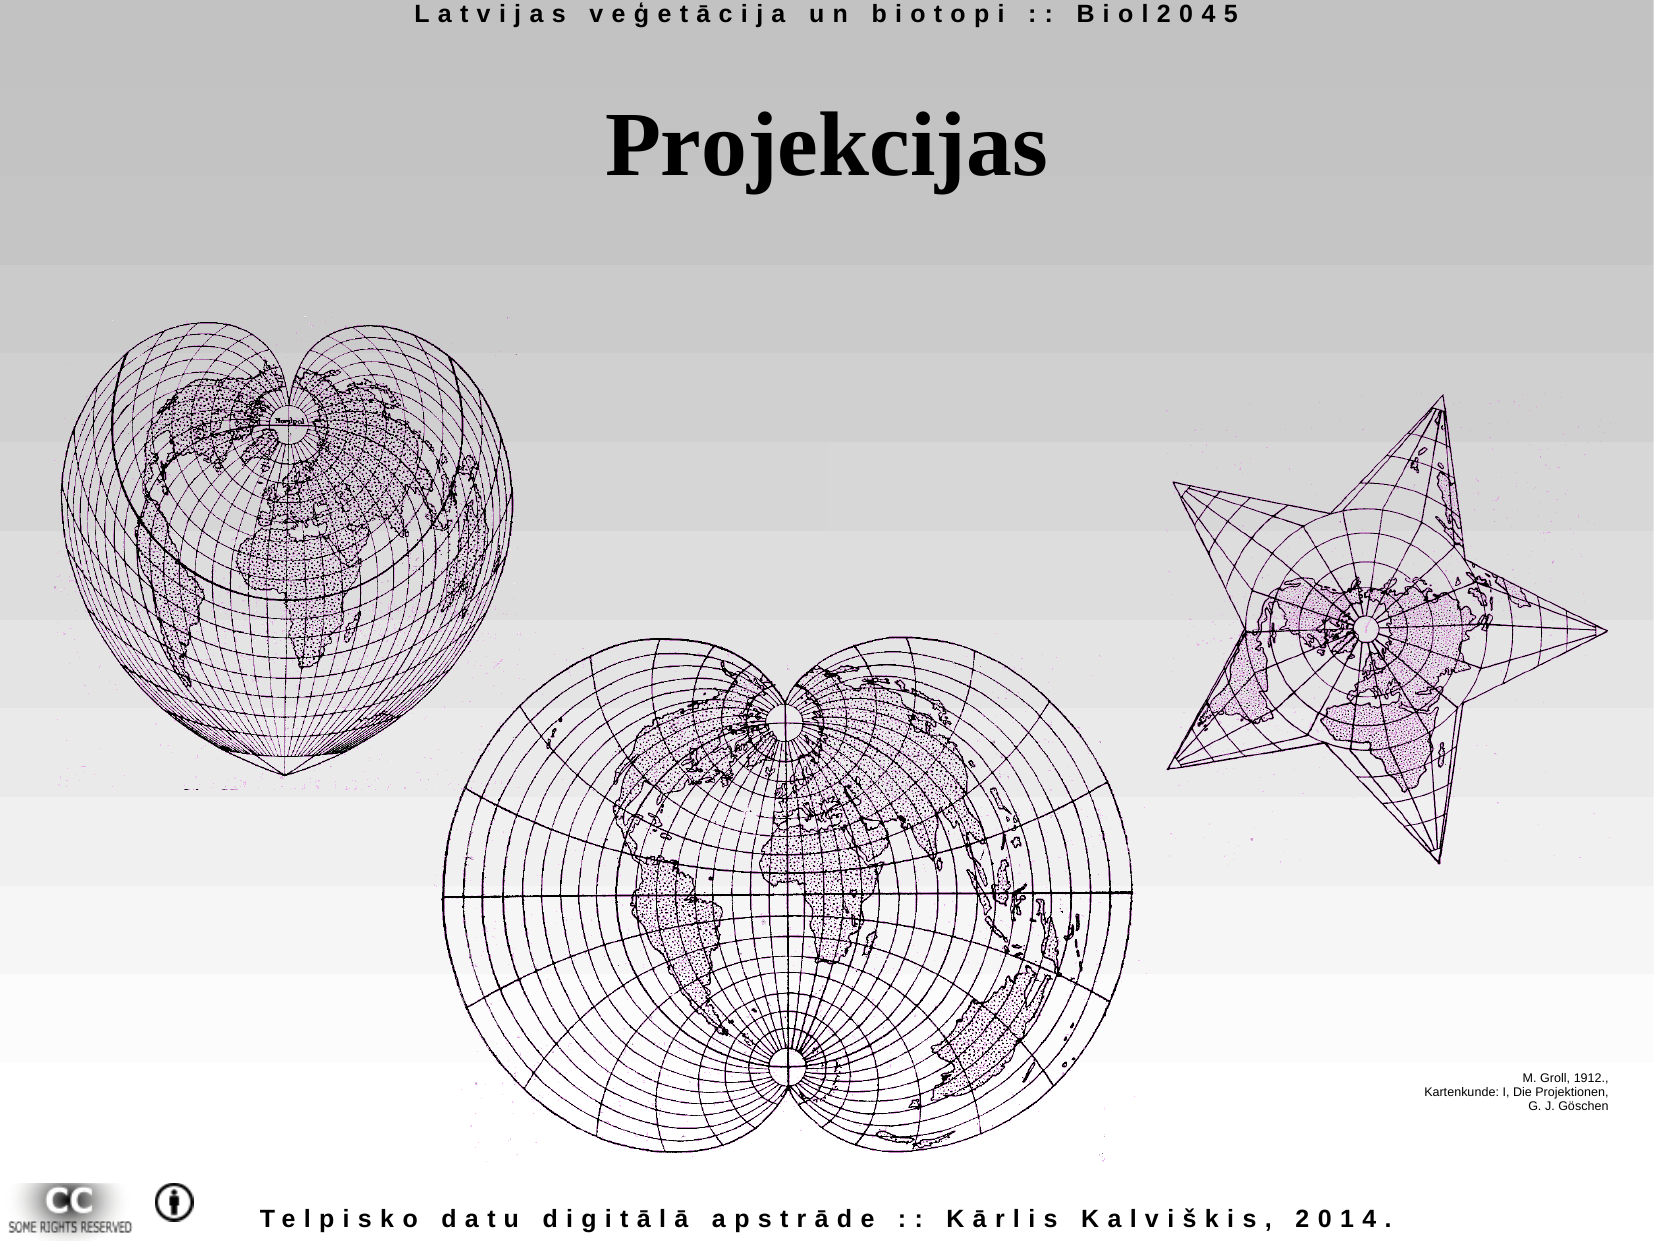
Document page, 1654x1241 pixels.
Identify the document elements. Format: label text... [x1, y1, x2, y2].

text_box M. Groll, 1912., Kartenkunde: I, Die Projektionen, G. J. Göschen [1424, 1070, 1609, 1113]
picture [0, 287, 1654, 1241]
title Projekcijas [0, 1, 1654, 287]
